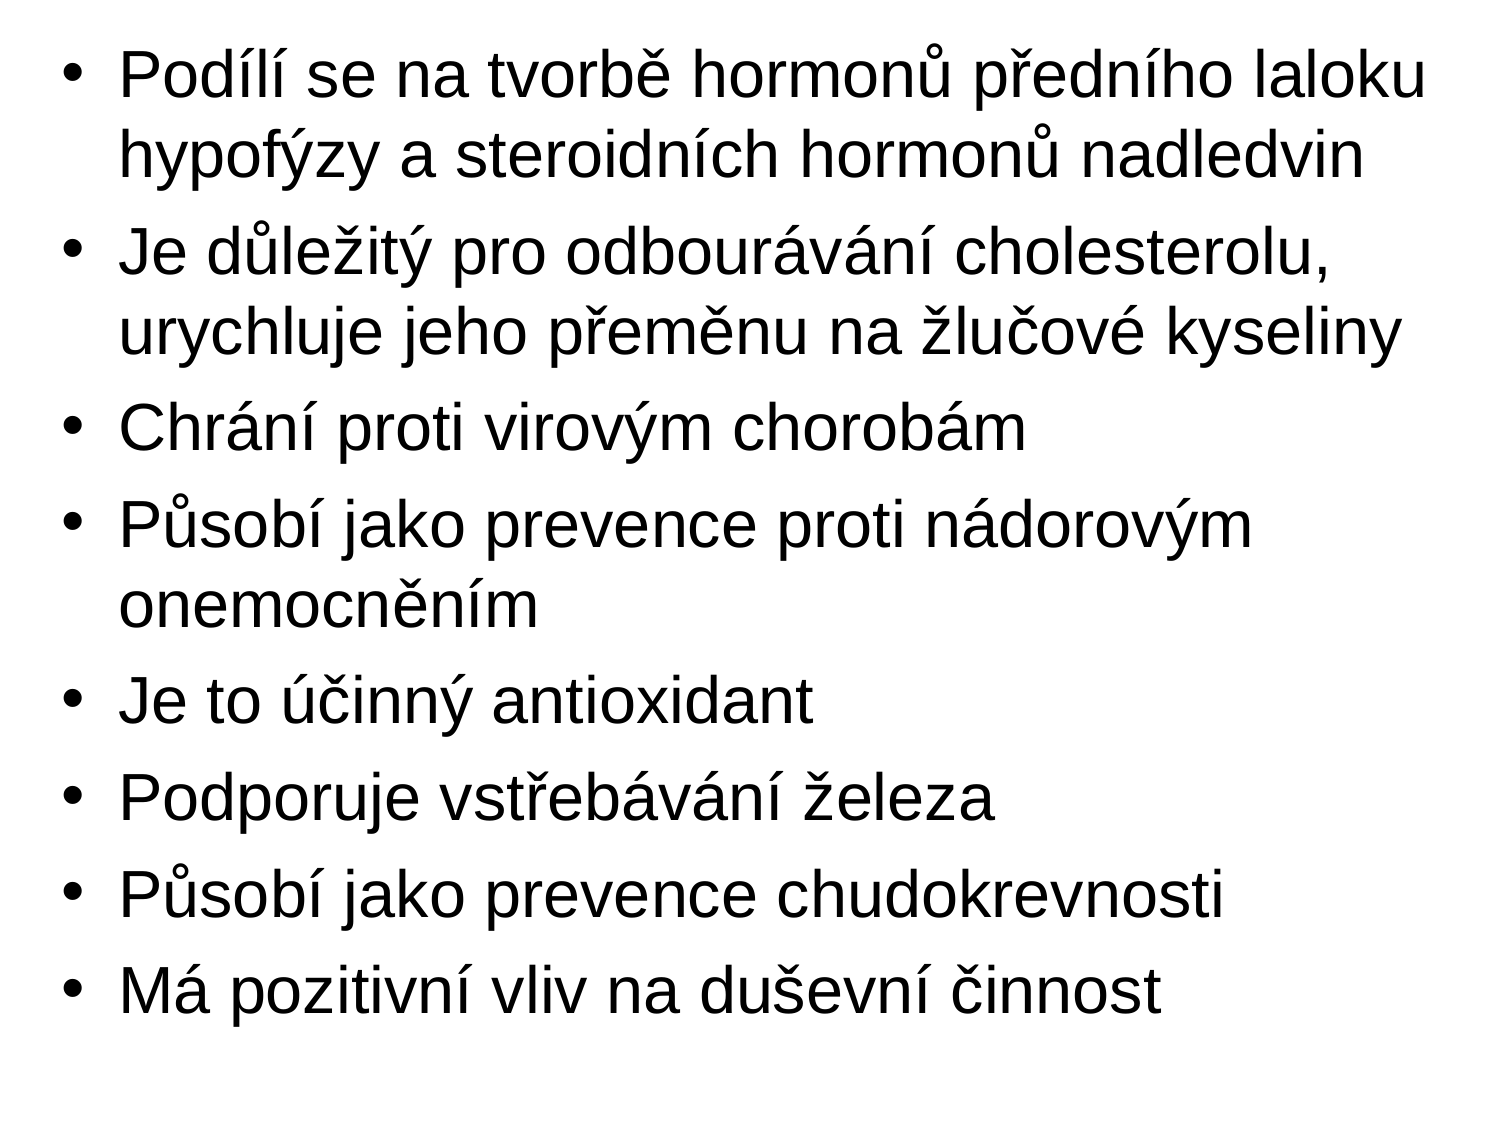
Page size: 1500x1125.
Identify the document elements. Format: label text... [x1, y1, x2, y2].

list Podílí se na tvorbě hormonů předního laloku hypofýzy a steroidních hormonů nadledvin Je důležitý pro odbourávání cholesterolu, urychluje jeho přeměnu na žlučové kyseliny Chrání proti virovým chorobám Působí jako prevence proti nádorovým onemocněním Je to účinný antioxidant Podporuje vstřebávání železa Působí jako prevence chudokrevnosti Má pozitivní vliv na duševní činnost [46, 23, 1465, 1125]
